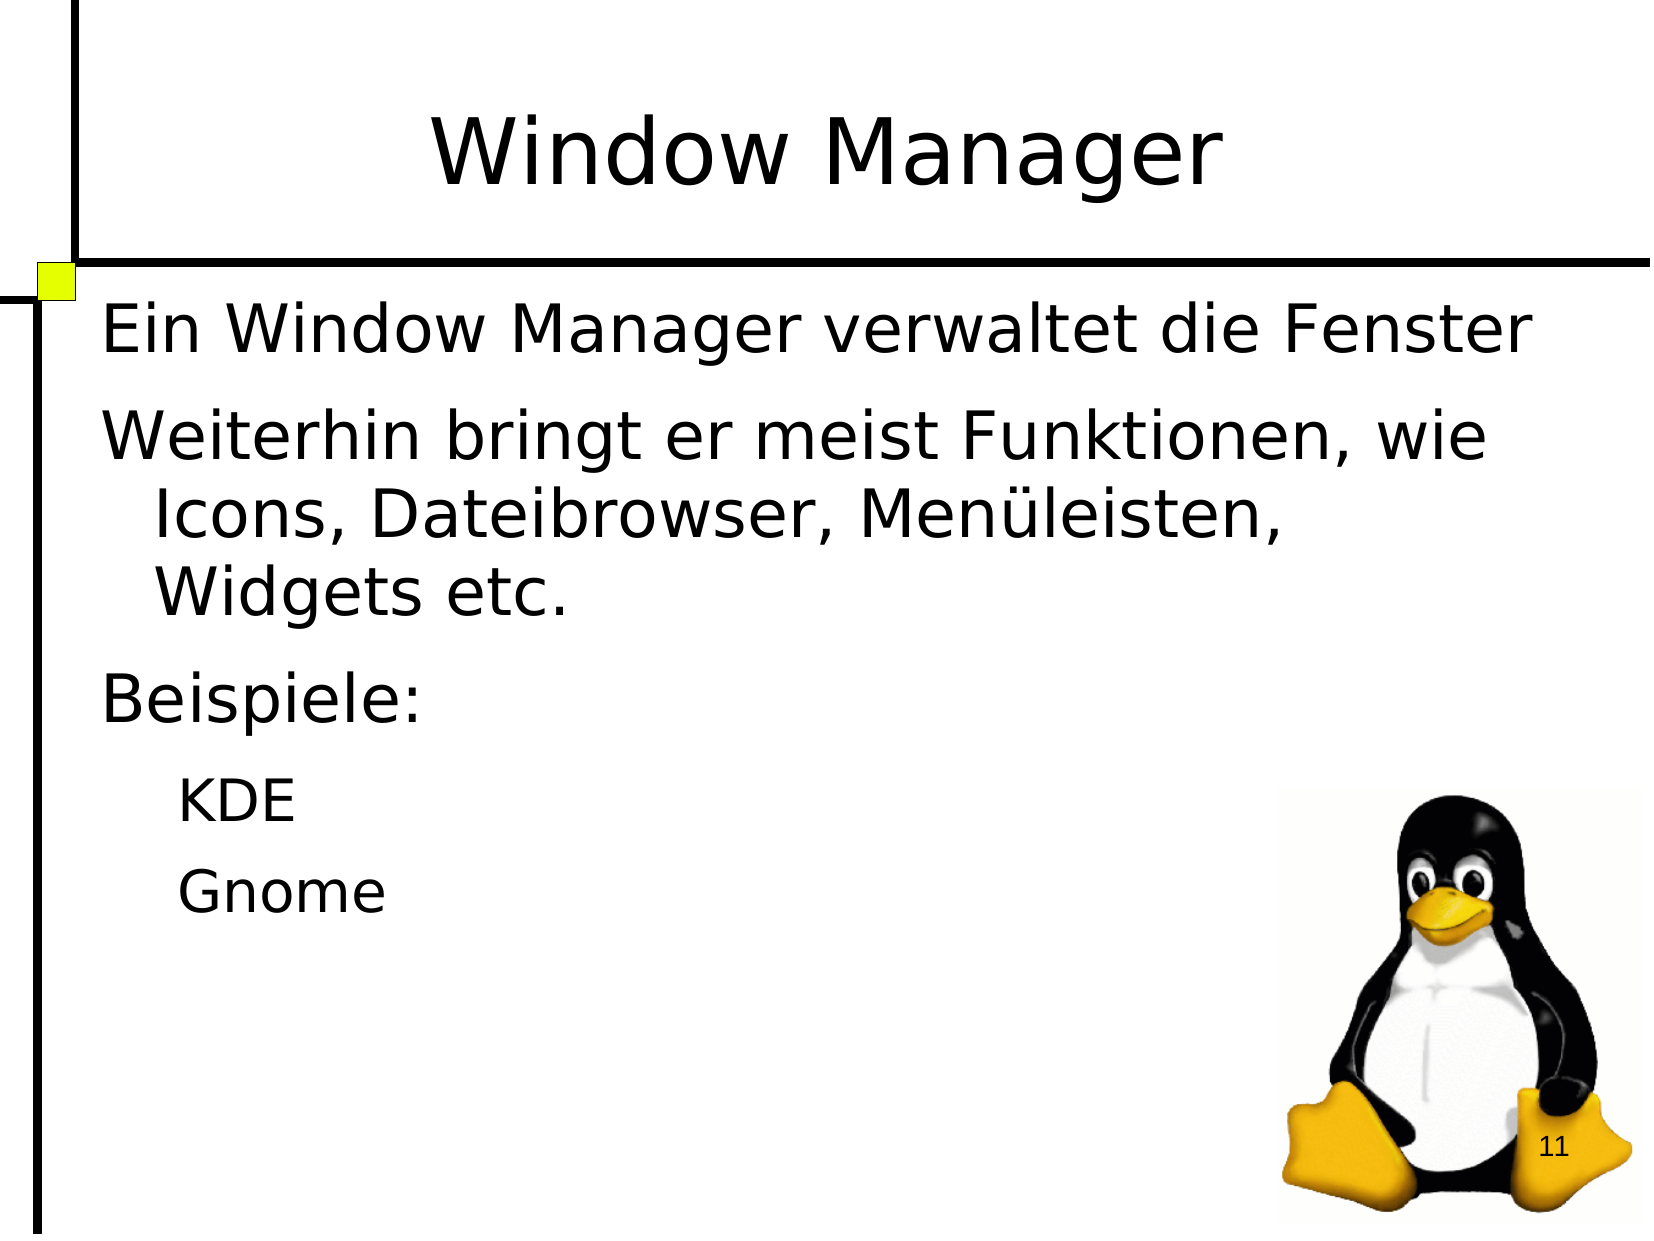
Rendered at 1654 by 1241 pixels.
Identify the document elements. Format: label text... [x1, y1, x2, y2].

picture [1275, 787, 1642, 1223]
title Window Manager [82, 49, 1571, 257]
list Ein Window Manager verwaltet die Fenster Weiterhin bringt er meist Funktionen, wie Icons, Dateibrowser, Menüleisten, Widgets etc. Beispiele: KDE Gnome [82, 290, 1571, 1109]
